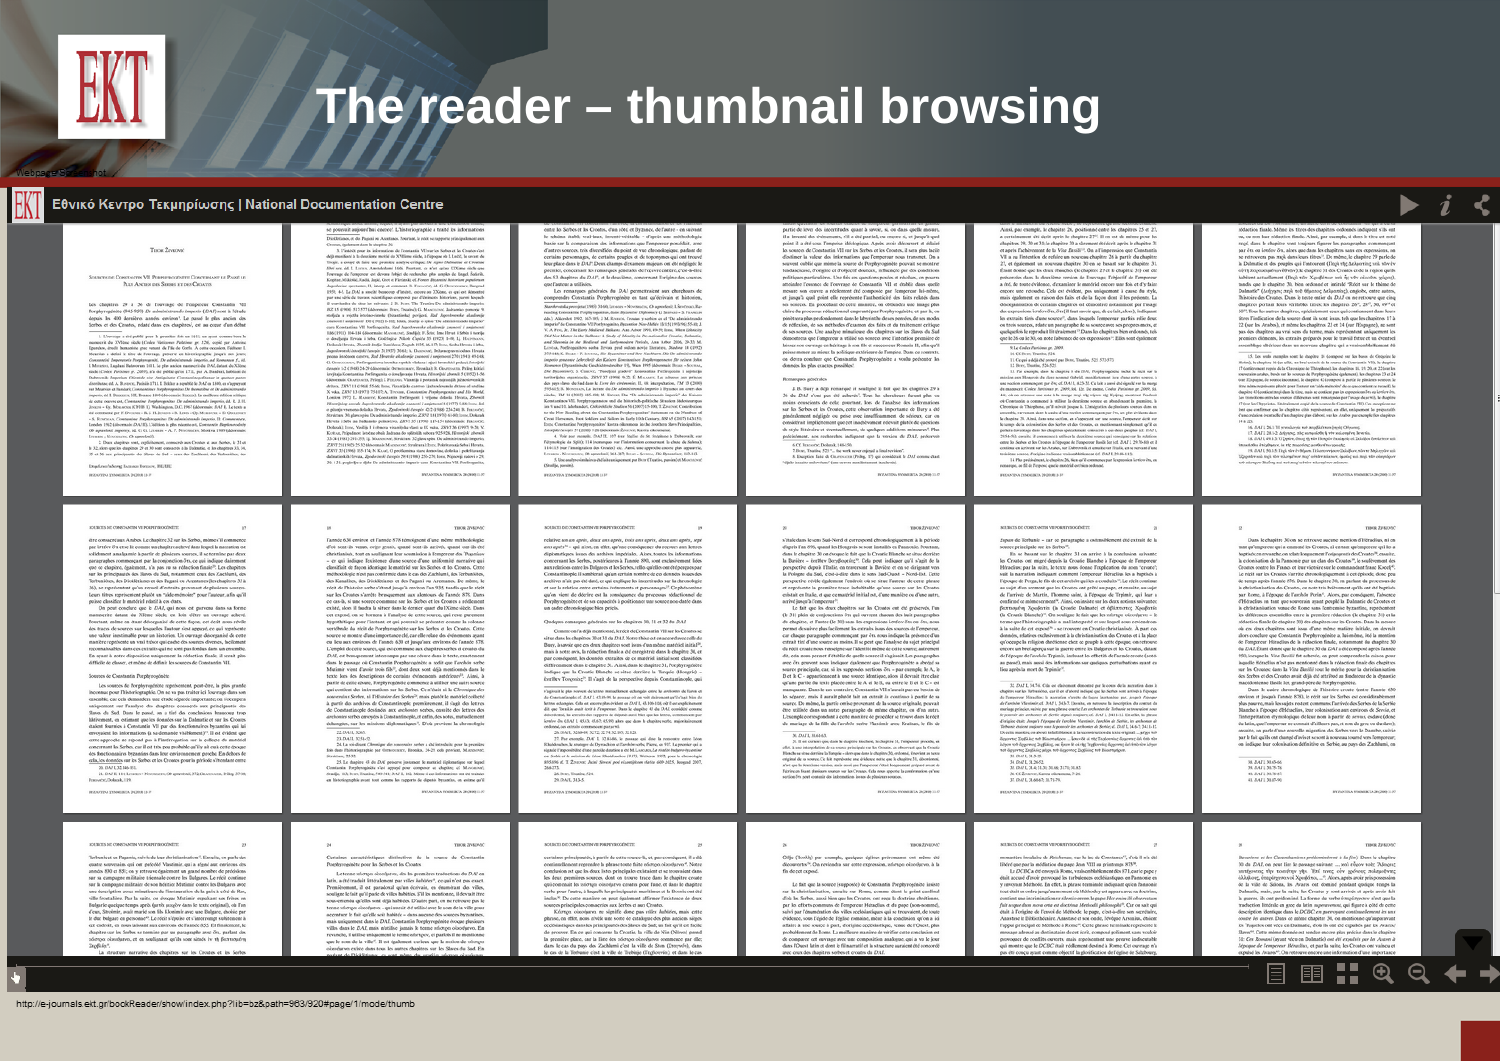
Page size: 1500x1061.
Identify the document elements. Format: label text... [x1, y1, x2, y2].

picture [0, 0, 1500, 1061]
title The reader – thumbnail browsing [301, 42, 1426, 165]
